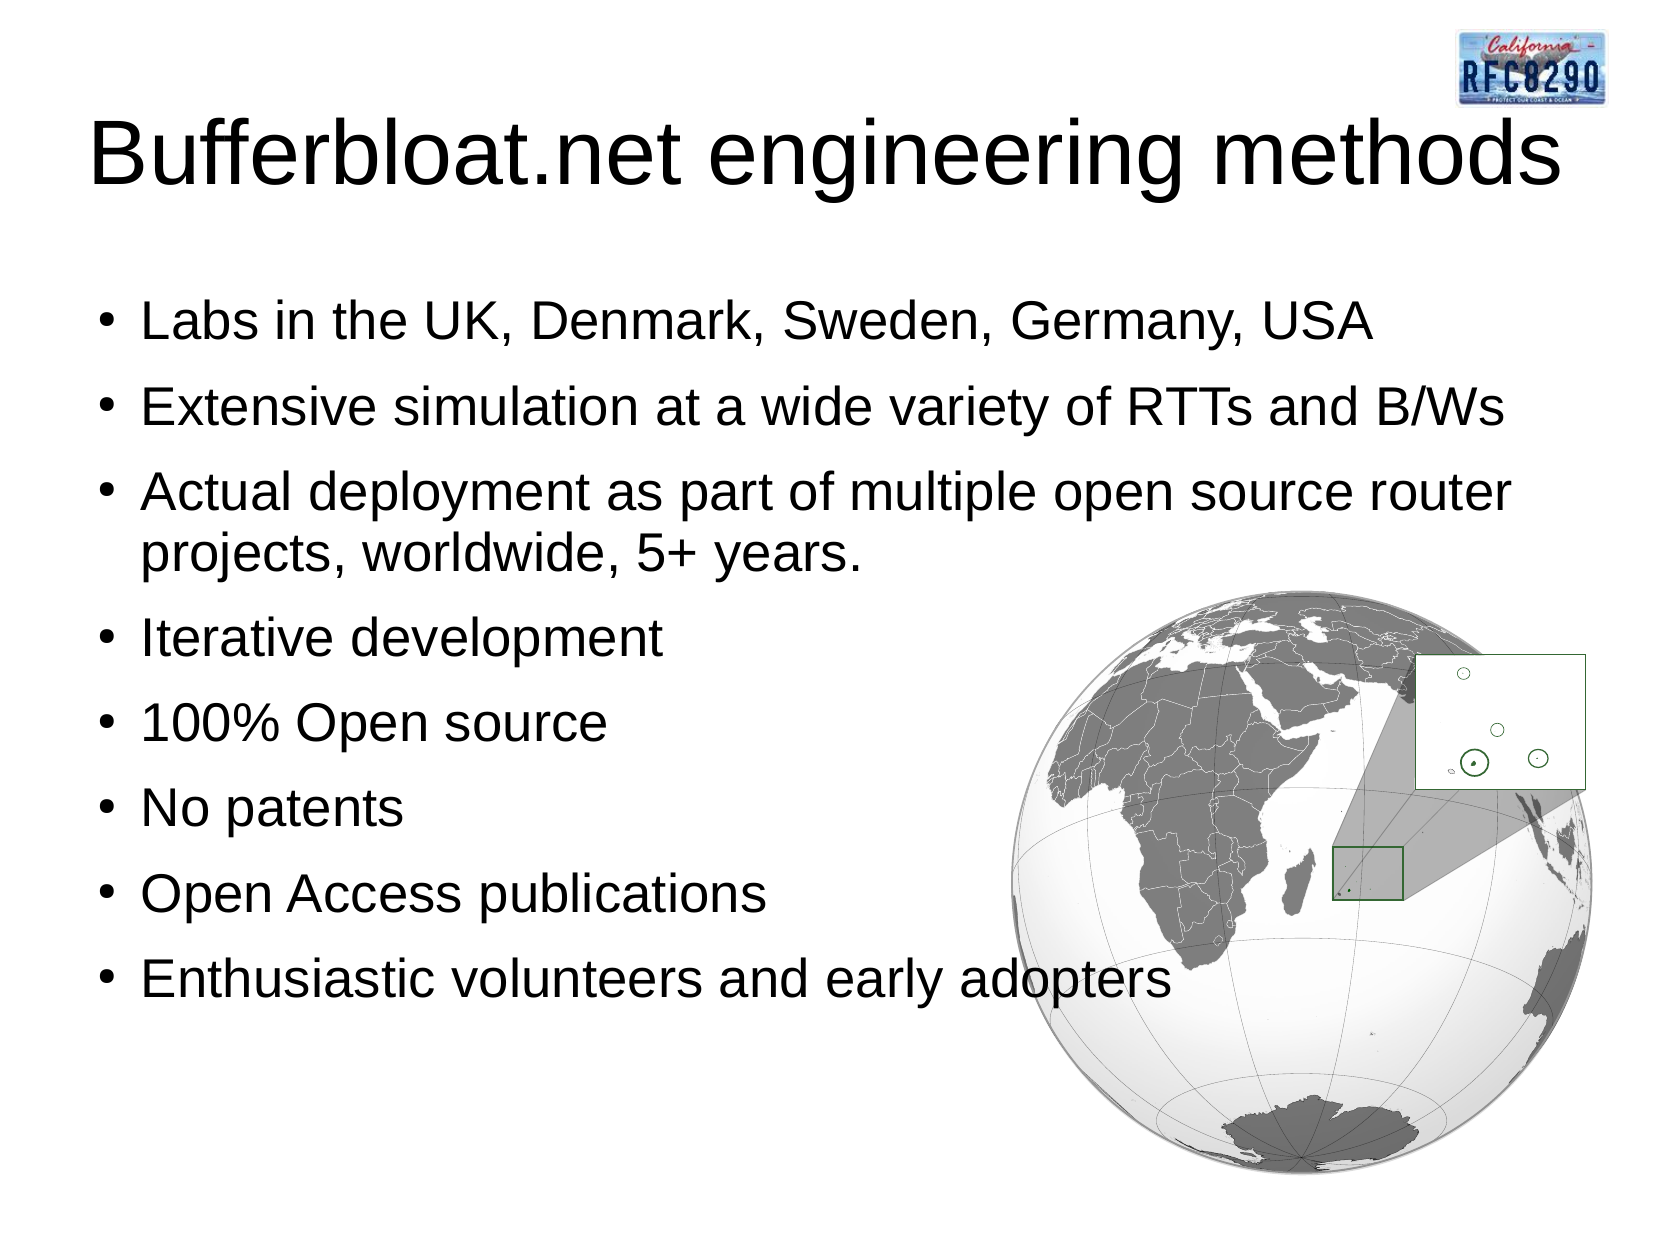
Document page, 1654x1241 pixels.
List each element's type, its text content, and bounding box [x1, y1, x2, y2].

picture [1455, 29, 1609, 108]
picture [1005, 585, 1599, 1179]
title Bufferbloat.net engineering methods [82, 49, 1571, 257]
list Labs in the UK, Denmark, Sweden, Germany, USA Extensive simulation at a wide variety of RTTs and B/Ws Actual deployment as part of multiple open source router projects, worldwide, 5+ years. Iterative development 100% Open source No patents Open Access publications Enthusiastic volunteers and early adopters [82, 290, 1571, 1010]
